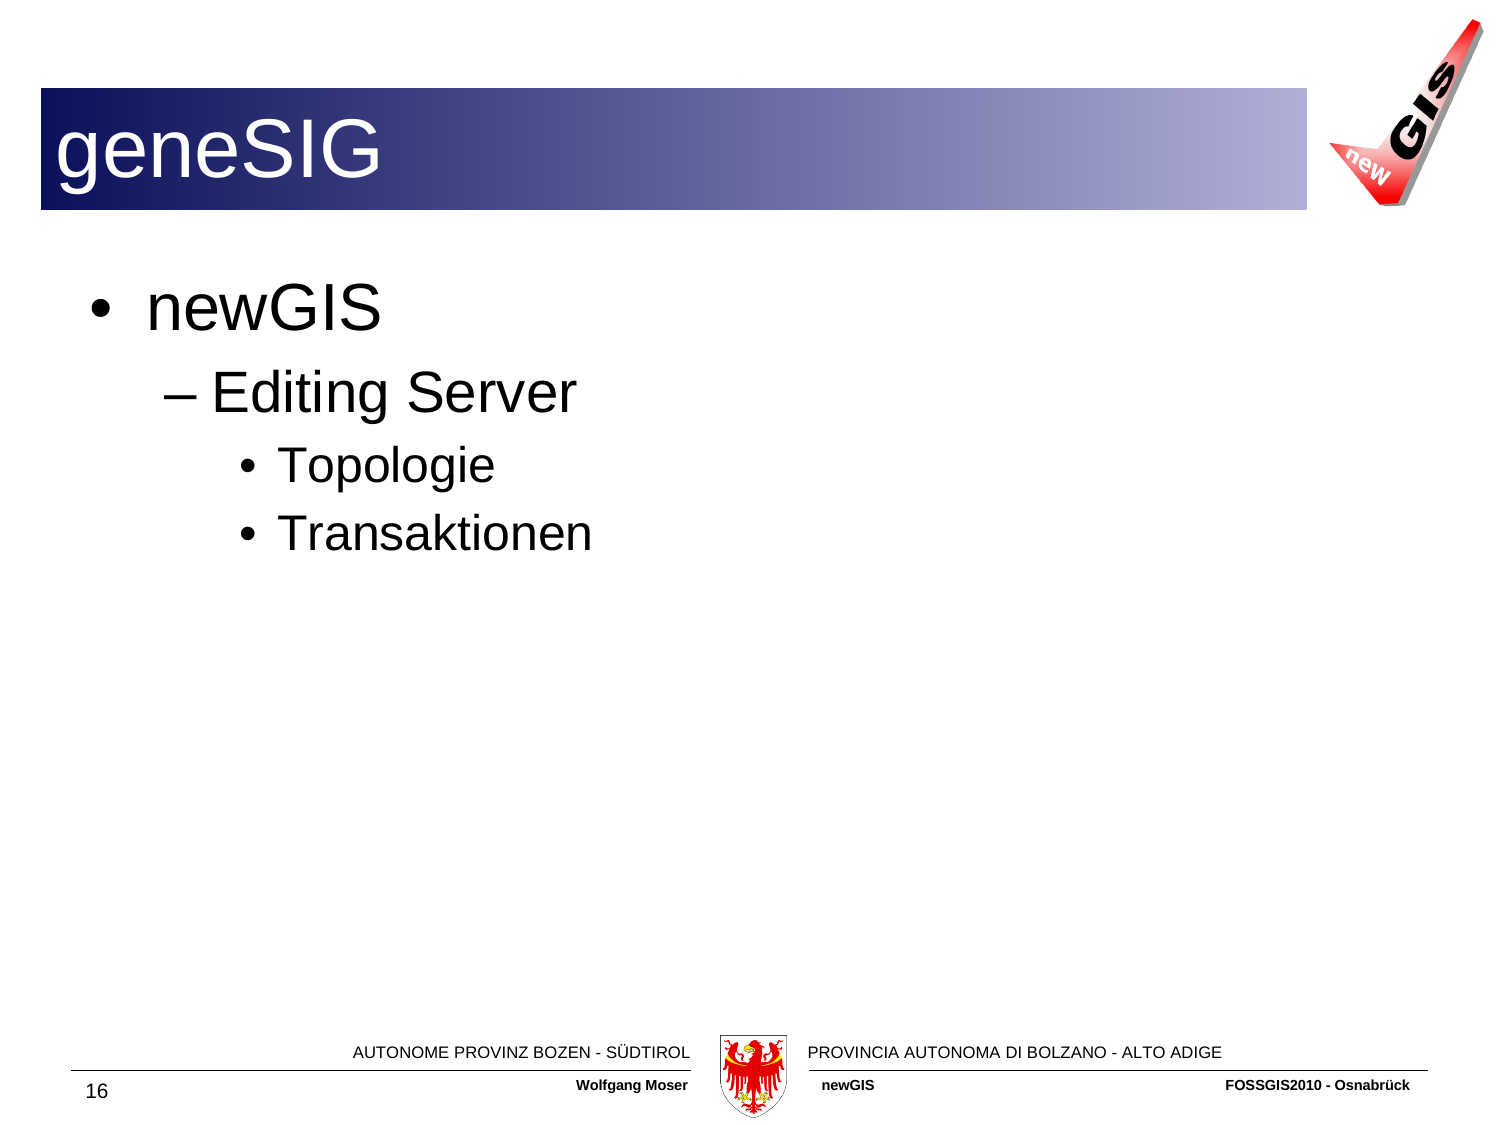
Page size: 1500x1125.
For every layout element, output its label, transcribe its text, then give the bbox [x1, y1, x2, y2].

picture [1328, 18, 1485, 207]
list newGIS Editing Server Topologie Transaktionen [75, 262, 1426, 1006]
picture [720, 1035, 787, 1118]
text_box geneSIG [41, 88, 1307, 210]
